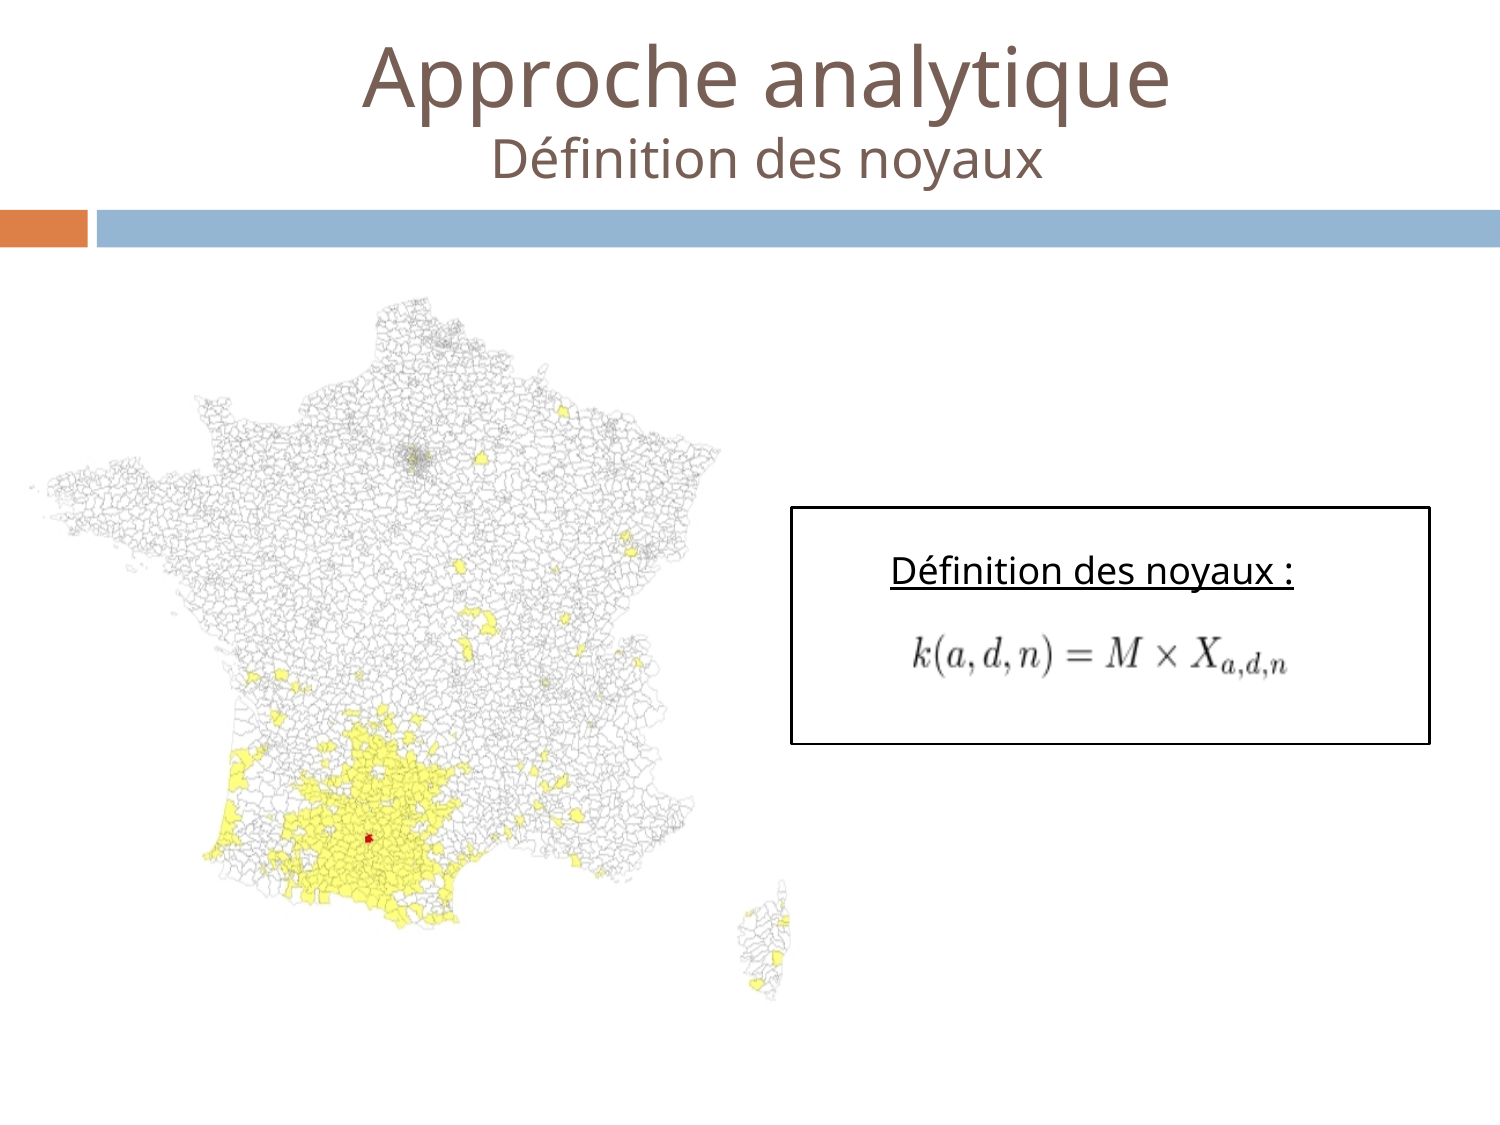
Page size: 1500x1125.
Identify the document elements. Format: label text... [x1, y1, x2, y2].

text_box Approche analytique Définition des noyaux [0, 13, 1500, 201]
picture [875, 592, 1351, 733]
text_box Définition des noyaux : [875, 524, 1225, 615]
picture [23, 289, 800, 1004]
text_box [791, 507, 1430, 744]
